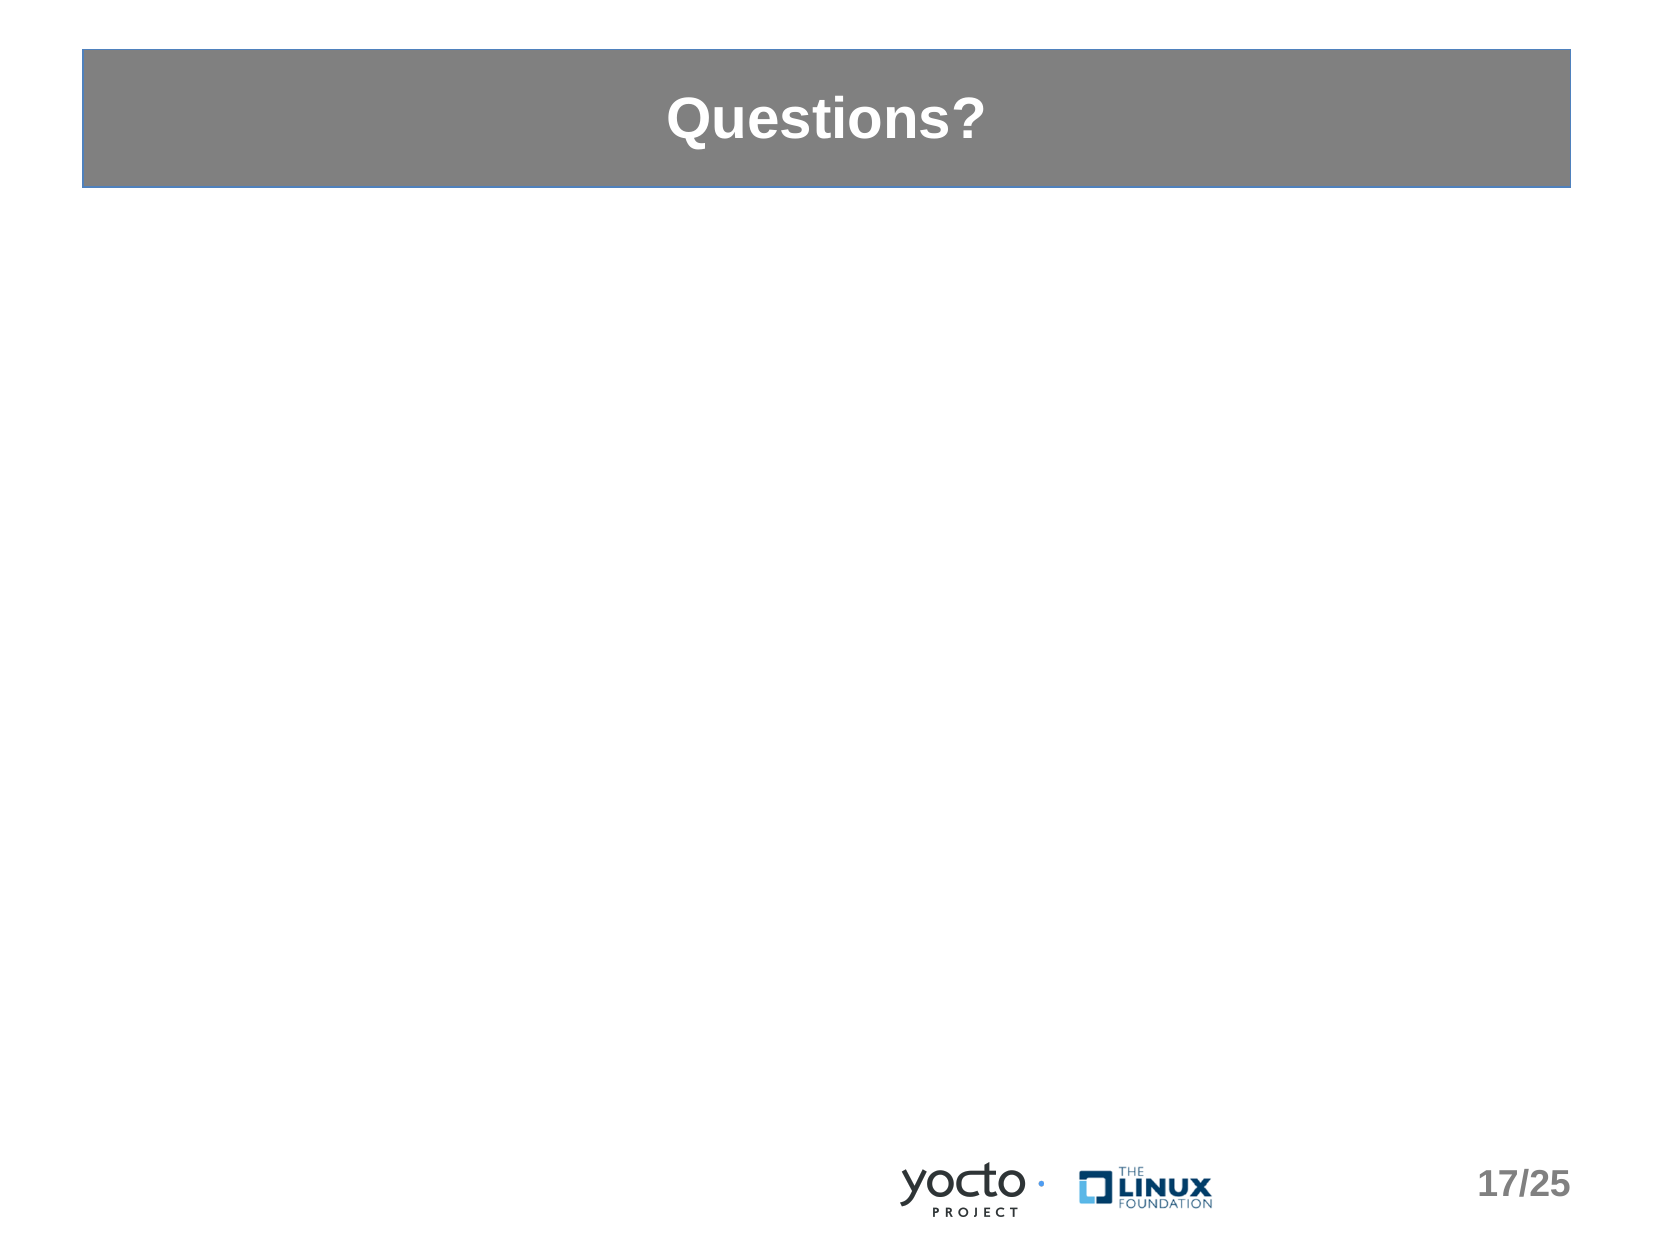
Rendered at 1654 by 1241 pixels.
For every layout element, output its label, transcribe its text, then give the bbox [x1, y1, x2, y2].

title Questions? [82, 49, 1571, 188]
picture [1075, 1162, 1215, 1211]
picture [900, 1162, 1044, 1217]
